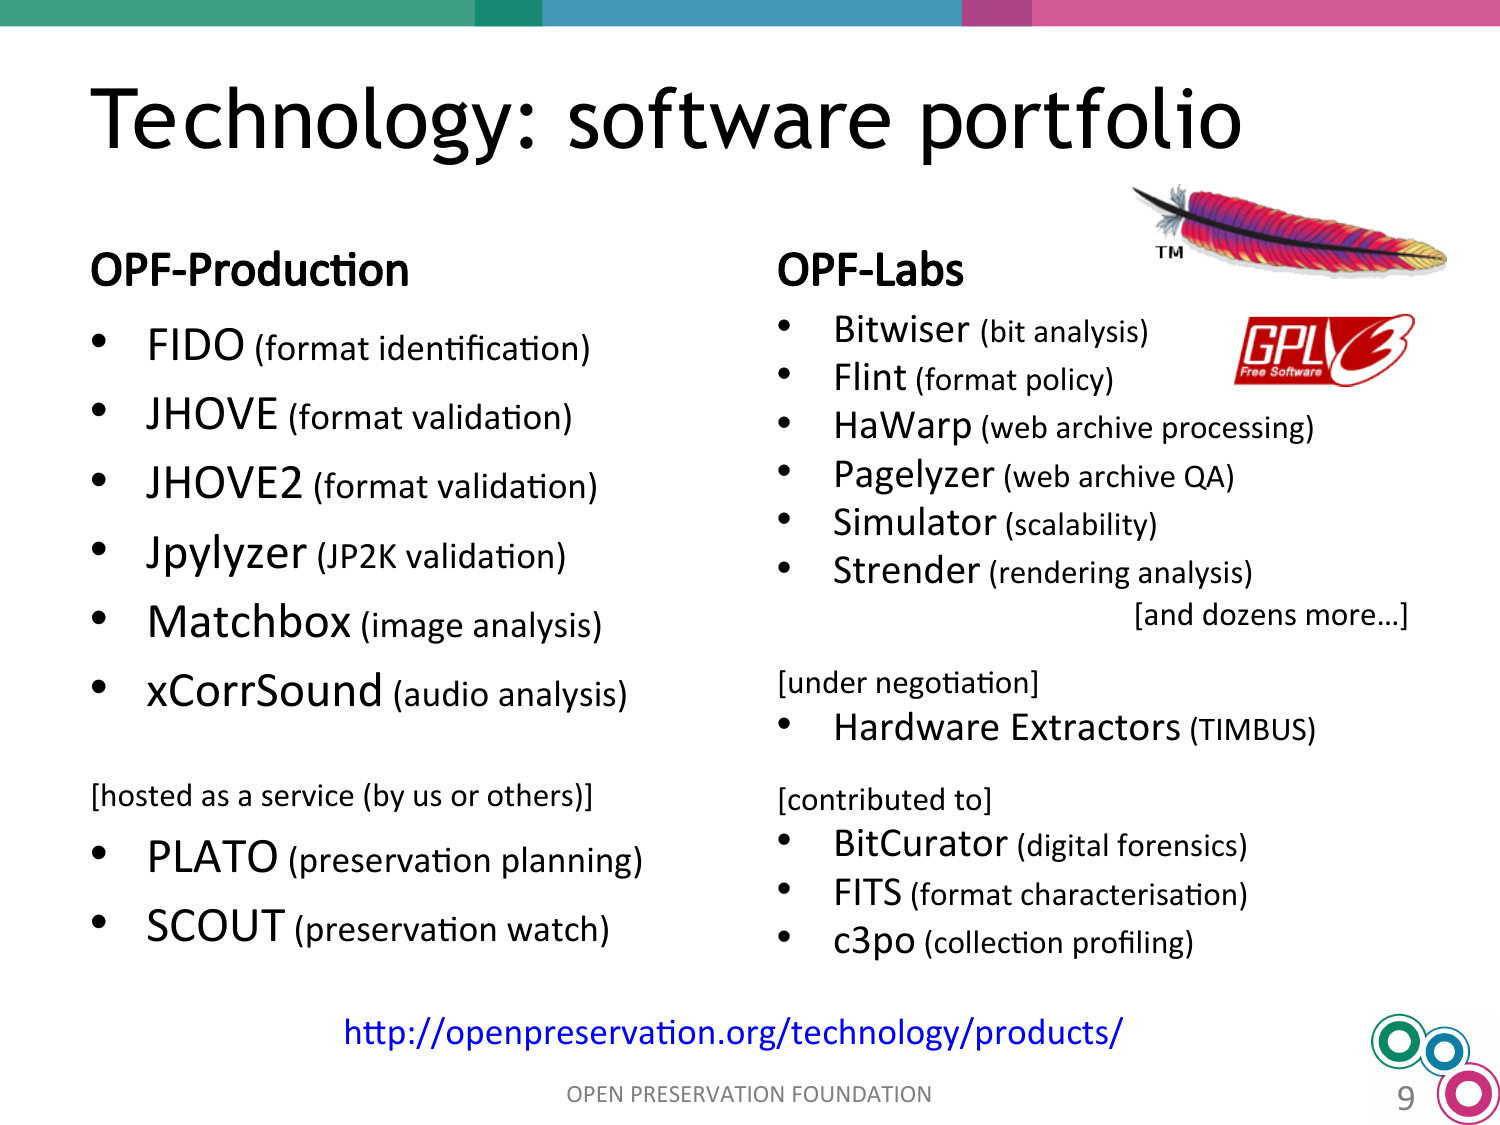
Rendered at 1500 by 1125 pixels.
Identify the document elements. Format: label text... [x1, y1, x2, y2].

picture [1132, 184, 1447, 279]
title Technology: software portfolio [75, 45, 1426, 185]
list Bitwiser (bit analysis) Flint (format policy) HaWarp (web archive processing) Pagelyzer (web archive QA) Simulator (scalability) Strender (rendering analysis) [and dozens more…] [under negotiation] Hardware Extractors (TIMBUS) [contributed to] BitCurator (digital forensics) FITS (format characterisation) c3po (collection profiling) [761, 302, 1425, 1005]
picture [1234, 314, 1415, 387]
picture [1371, 1013, 1500, 1125]
list OPF-Production [74, 207, 738, 302]
list OPF-Labs [761, 207, 1425, 302]
list FIDO (format identification) JHOVE (format validation) JHOVE2 (format validation) Jpylyzer (JP2K validation) Matchbox (image analysis) xCorrSound (audio analysis) [hosted as a service (by us or others)] PLATO (preservation planning) SCOUT (preservation watch) [74, 302, 738, 1005]
text_box http://openpreservation.org/technology/products/ [112, 999, 1365, 1061]
